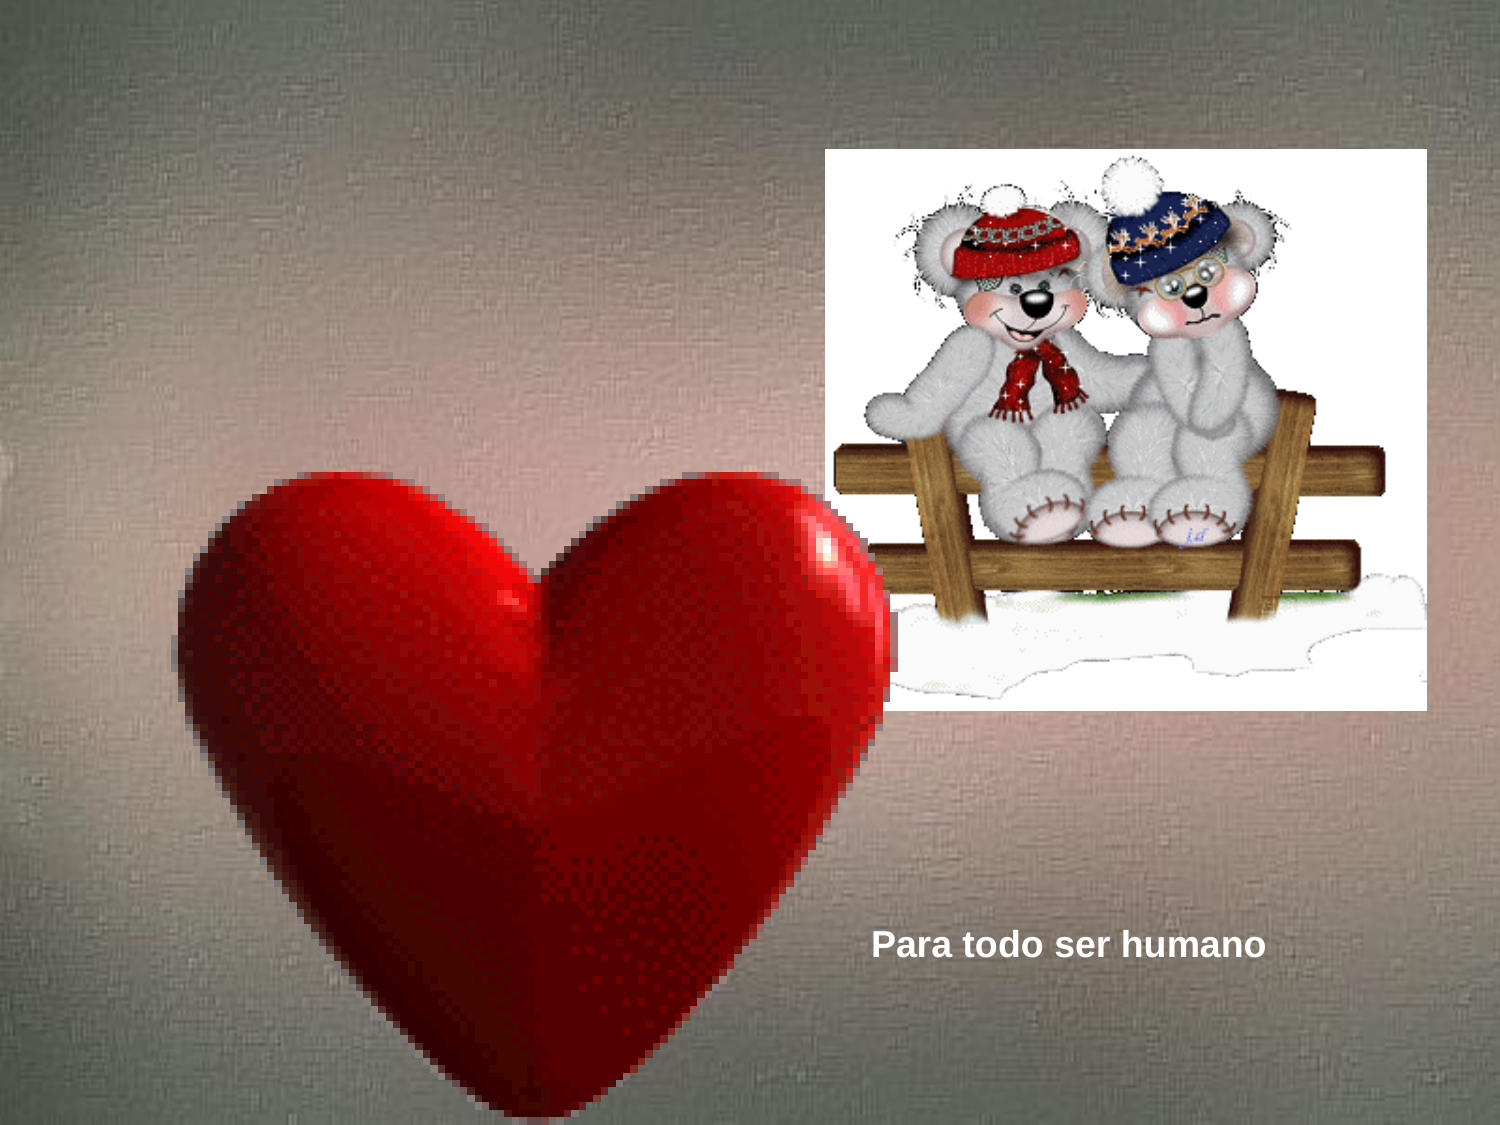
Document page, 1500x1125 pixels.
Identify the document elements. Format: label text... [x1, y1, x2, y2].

picture [0, 0, 1500, 1125]
text_box Para todo ser humano [856, 912, 1338, 1018]
